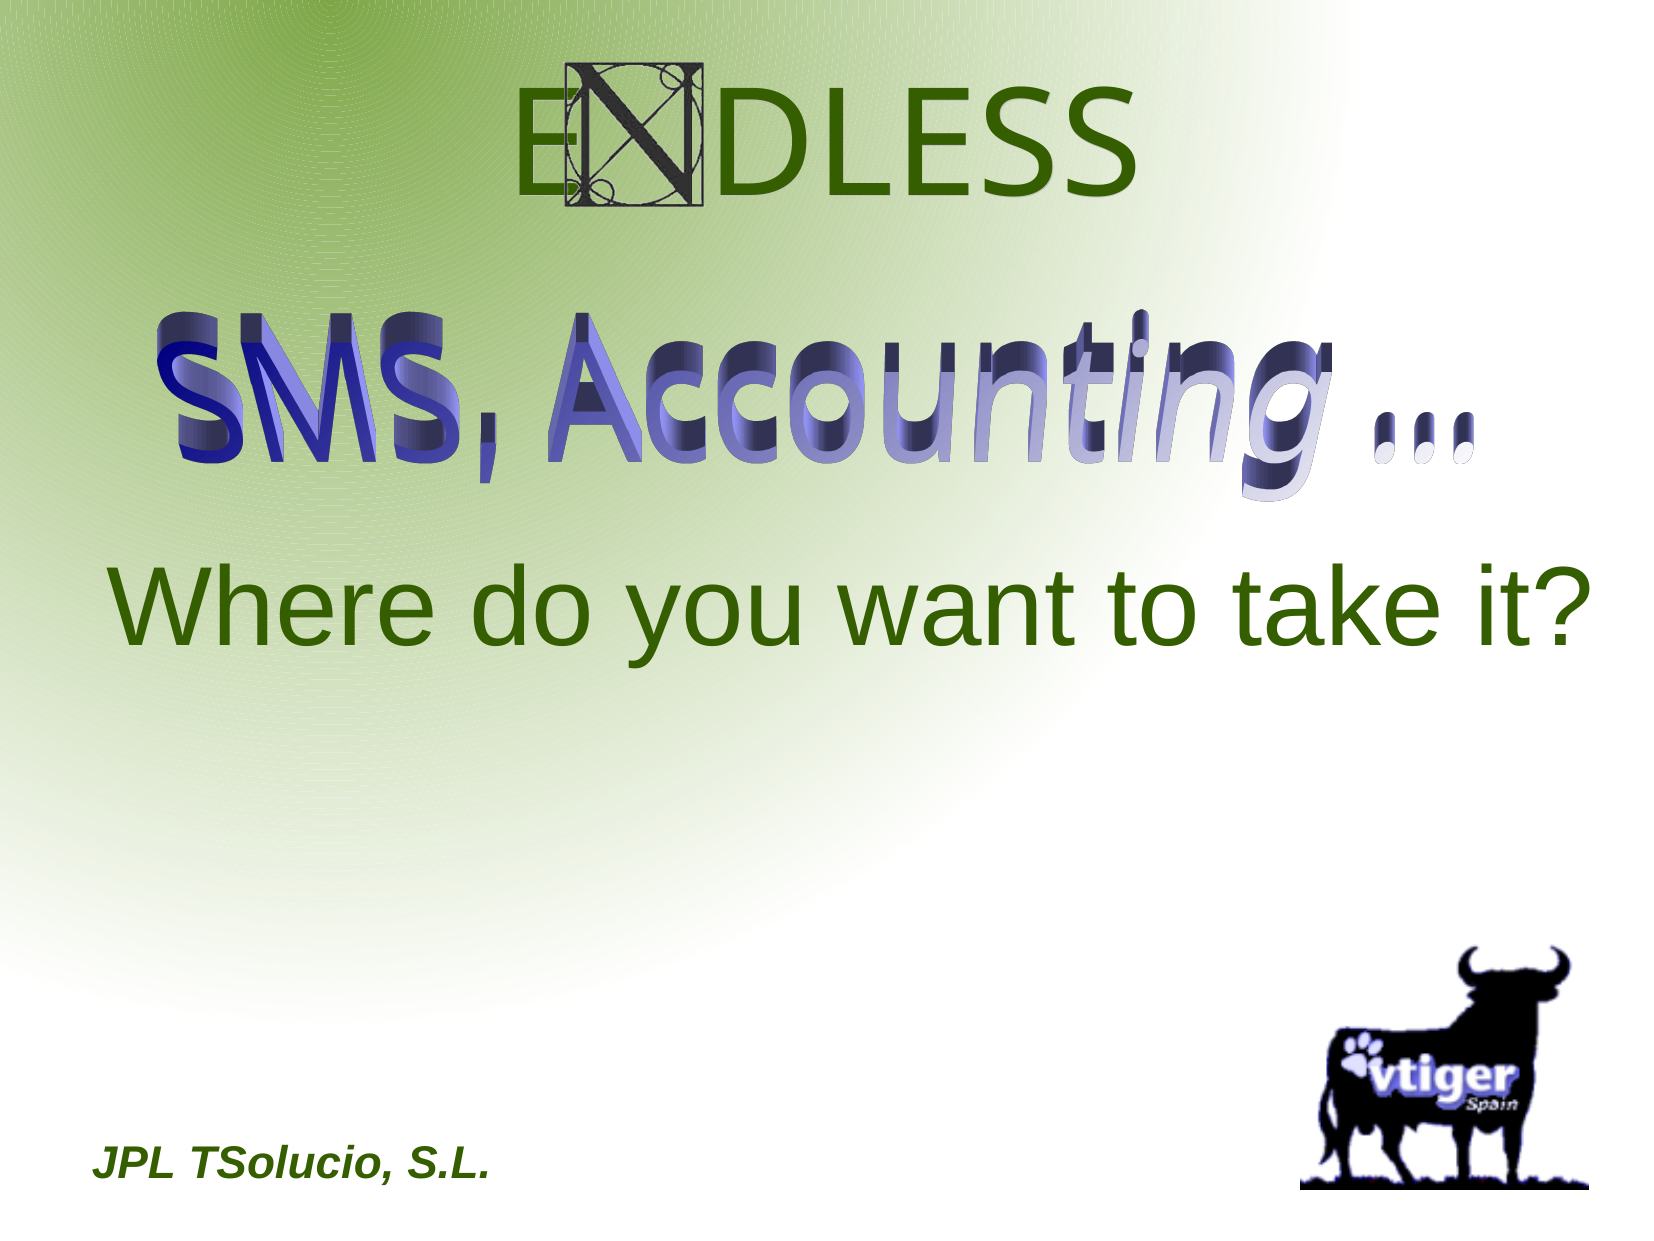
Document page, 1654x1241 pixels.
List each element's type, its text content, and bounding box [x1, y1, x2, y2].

picture [561, 62, 706, 207]
picture [1300, 939, 1589, 1190]
text_box Where do you want to take it? [82, 543, 1619, 669]
title E DLESS [118, 50, 1531, 225]
